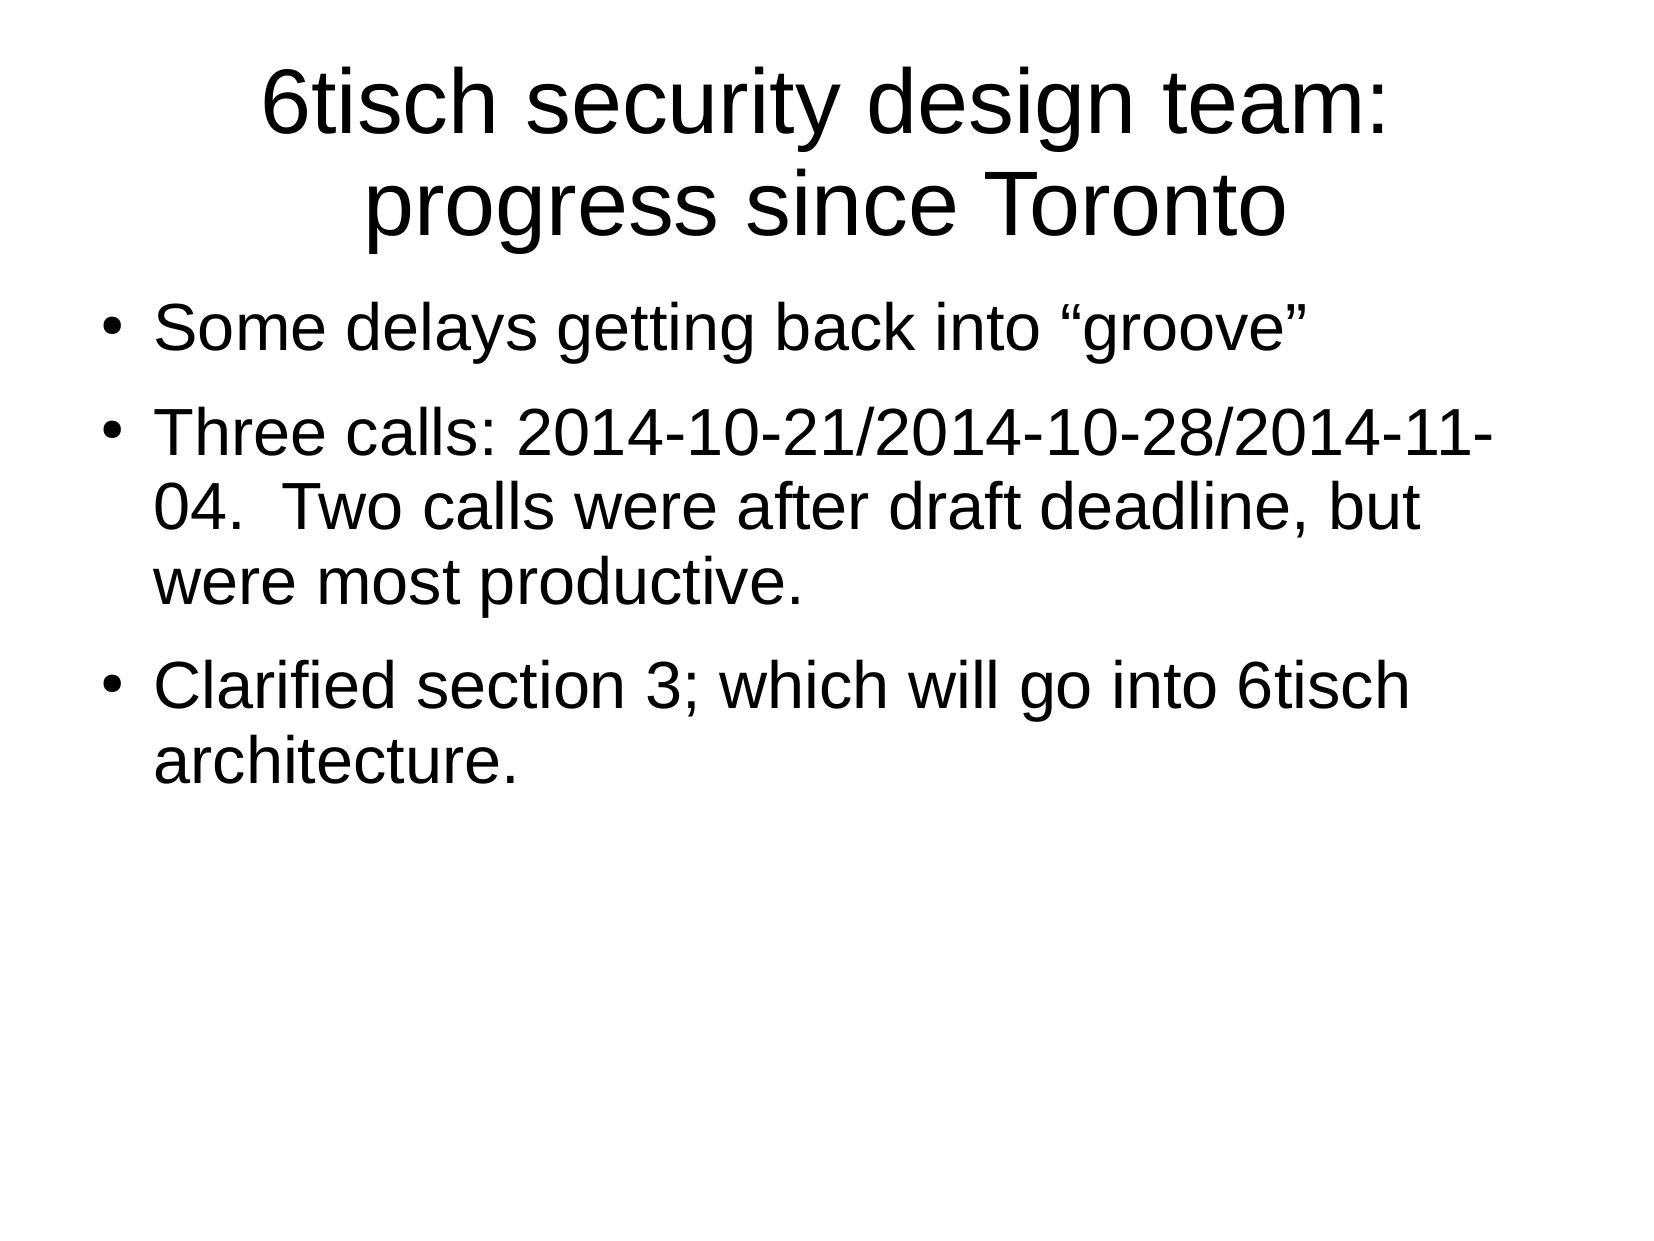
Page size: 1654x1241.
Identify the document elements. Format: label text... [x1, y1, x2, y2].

title 6tisch security design team: progress since Toronto [82, 49, 1571, 257]
list Some delays getting back into “groove” Three calls: 2014-10-21/2014-10-28/2014-11-04. Two calls were after draft deadline, but were most productive. Clarified section 3; which will go into 6tisch architecture. [82, 290, 1538, 1010]
